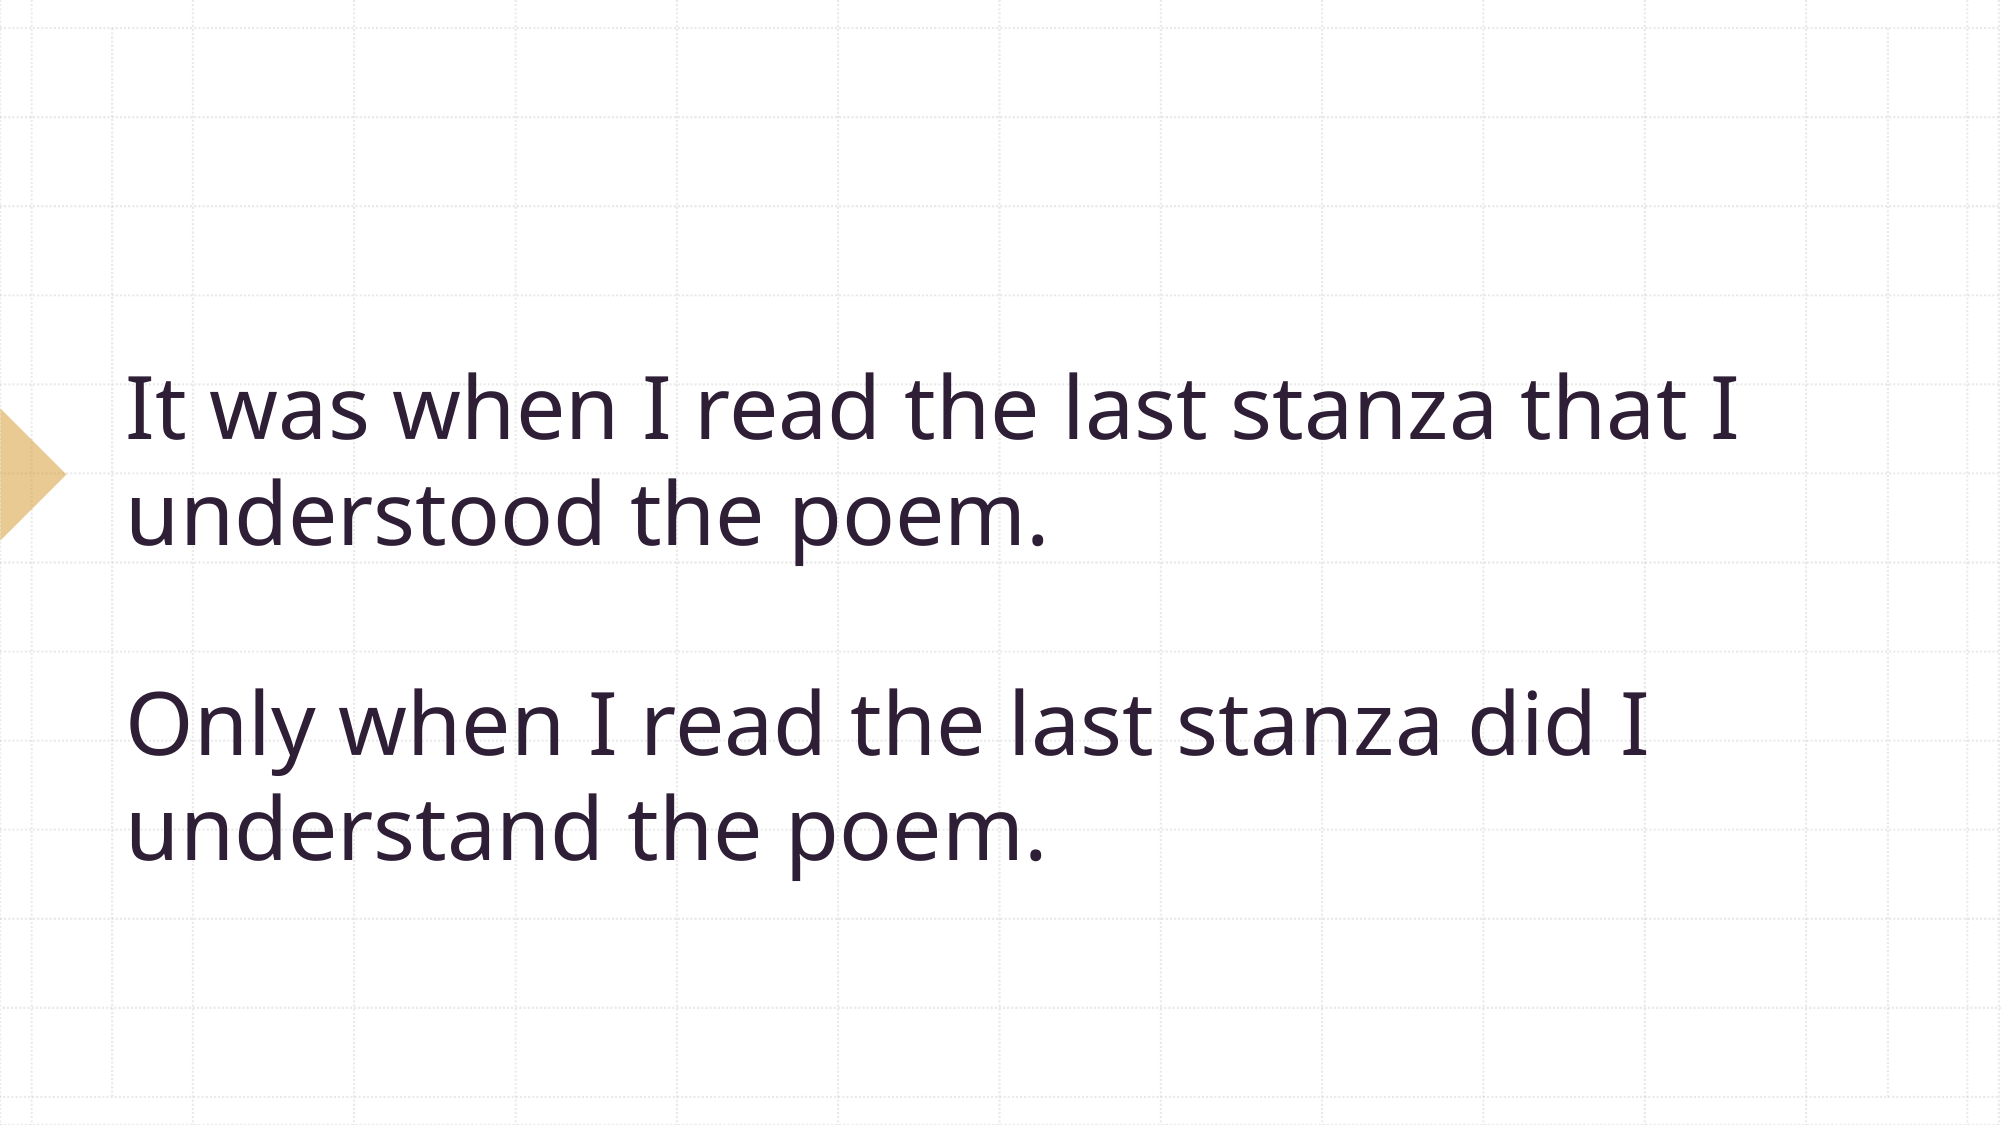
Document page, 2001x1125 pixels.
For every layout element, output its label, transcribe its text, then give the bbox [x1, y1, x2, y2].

title It was when I read the last stanza that I understood the poem. Only when I read the last stanza did I understand the poem. [110, 342, 1949, 886]
